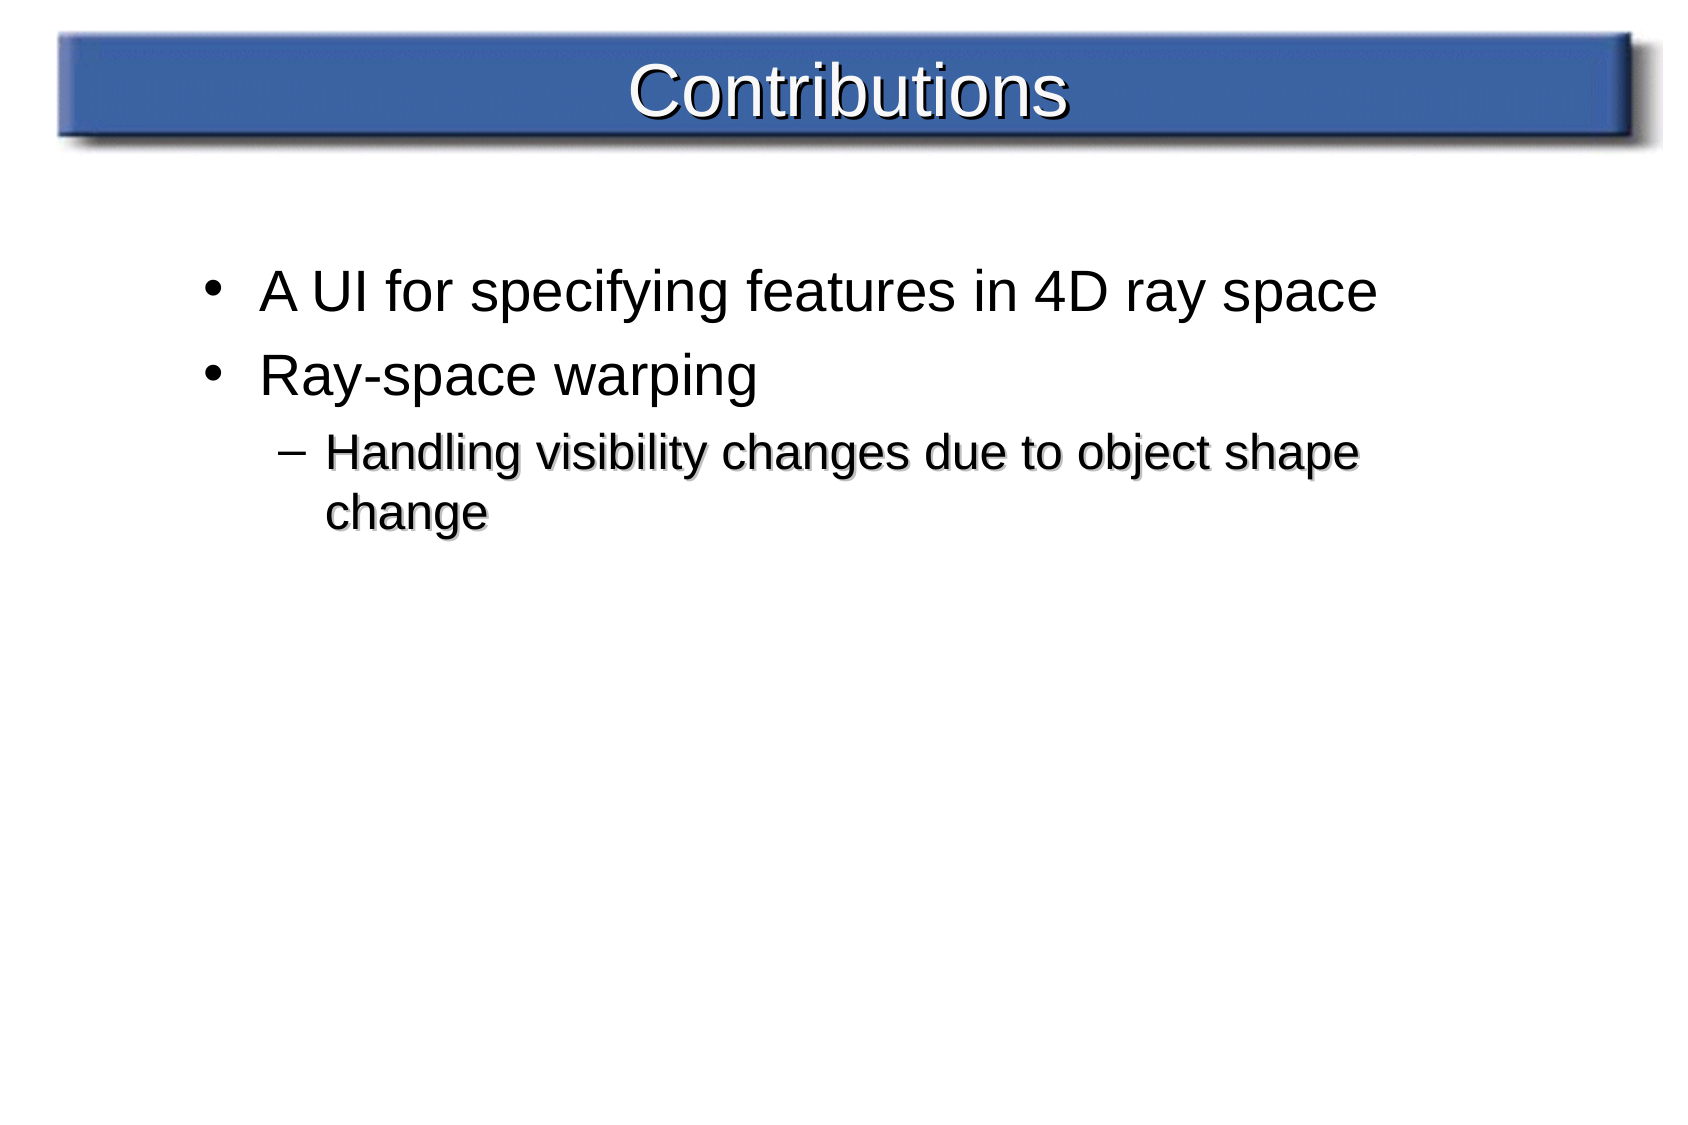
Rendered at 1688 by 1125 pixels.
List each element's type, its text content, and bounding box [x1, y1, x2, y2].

picture [56, 29, 1663, 156]
title Contributions [188, 23, 1509, 149]
list A UI for specifying features in 4D ray space Ray-space warping Handling visibility changes due to object shape change [188, 245, 1500, 1013]
